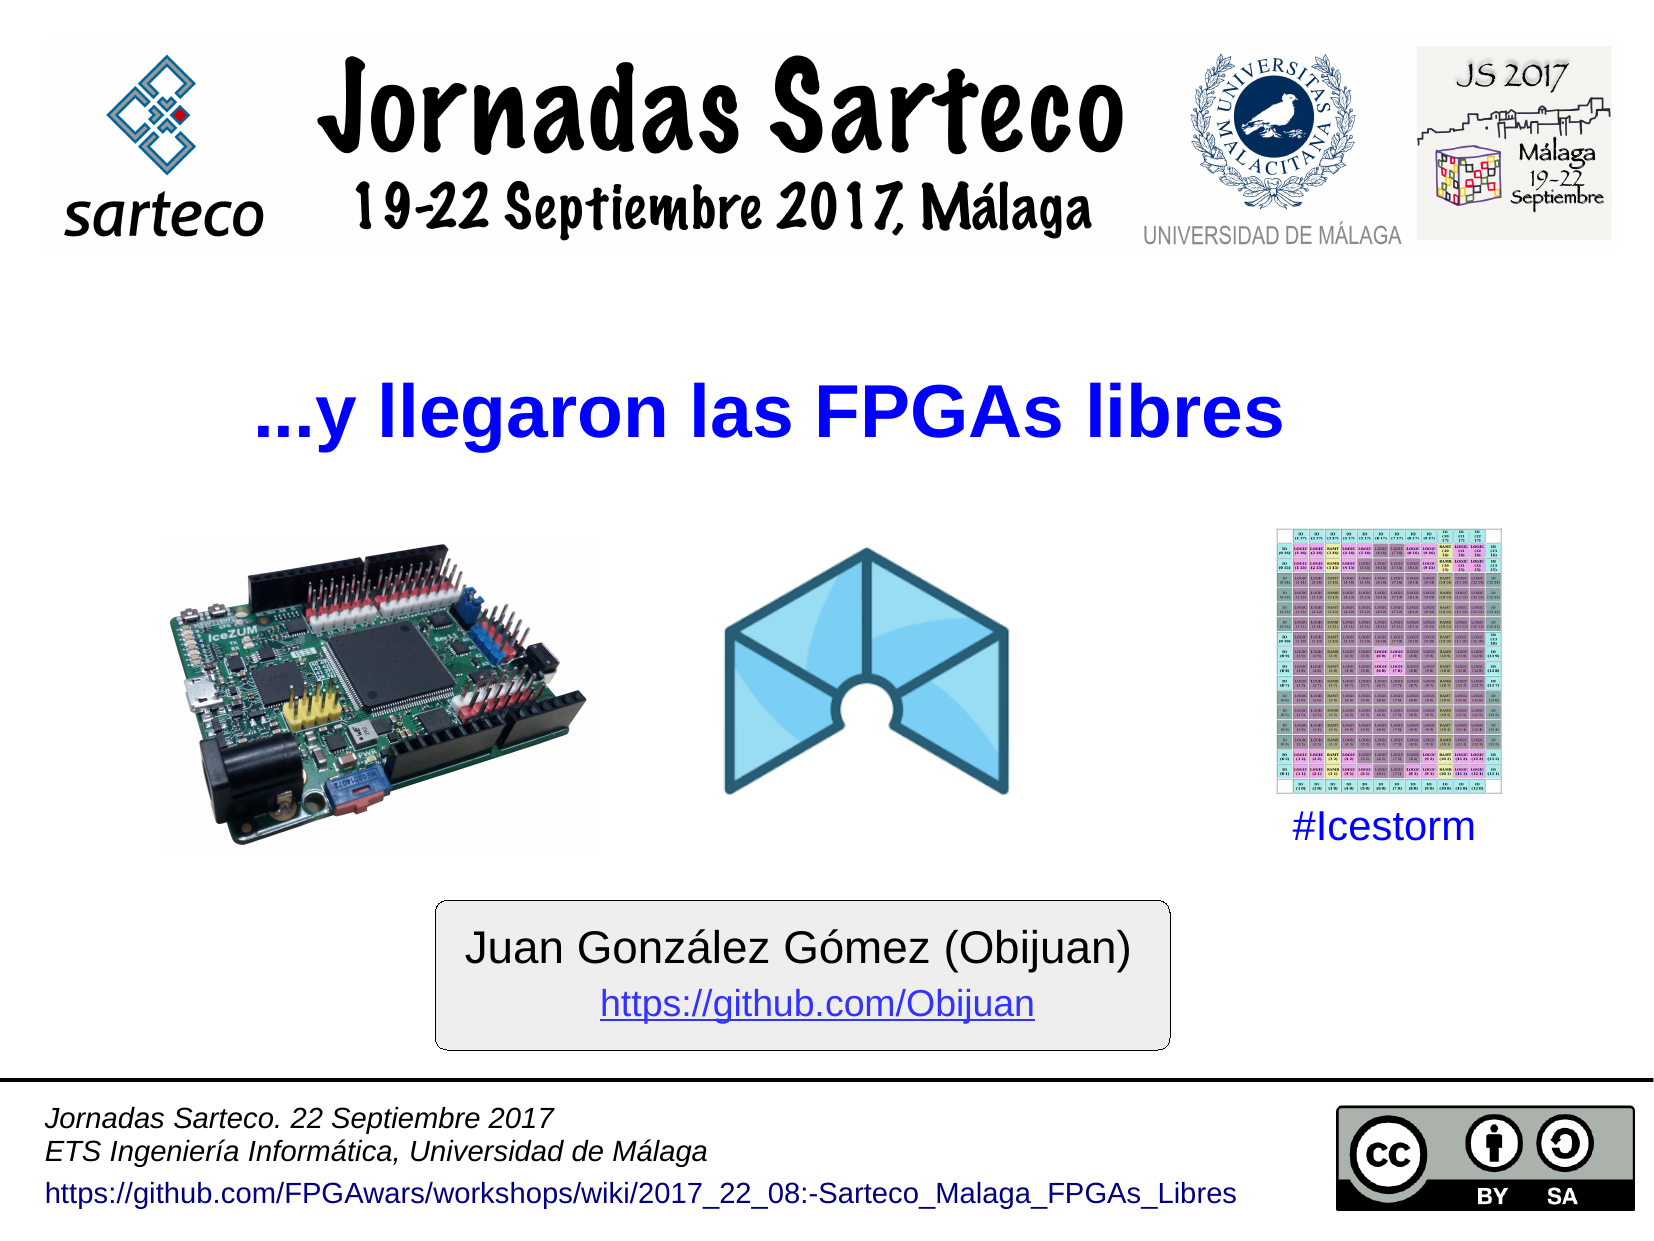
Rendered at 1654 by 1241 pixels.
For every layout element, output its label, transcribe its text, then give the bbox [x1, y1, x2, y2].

text_box https://github.com/Obijuan [585, 975, 1051, 1032]
text_box #Icestorm [1277, 795, 1503, 871]
picture [1336, 1094, 1636, 1221]
picture [713, 518, 1021, 826]
text_box Jornadas Sarteco. 22 Septiembre 2017 ETS Ingeniería Informática, Universidad de Málaga [30, 1095, 826, 1170]
picture [165, 539, 597, 856]
text_box [435, 900, 1171, 1051]
text_box Juan González Gómez (Obijuan) [450, 915, 1171, 1006]
title ...y llegaron las FPGAs libres [120, 300, 1441, 523]
text_box https://github.com/FPGAwars/workshops/wiki/2017_22_08:-Sarteco_Malaga_FPGAs_Libres [30, 1170, 1261, 1225]
picture [41, 36, 1621, 256]
picture [1275, 527, 1503, 796]
